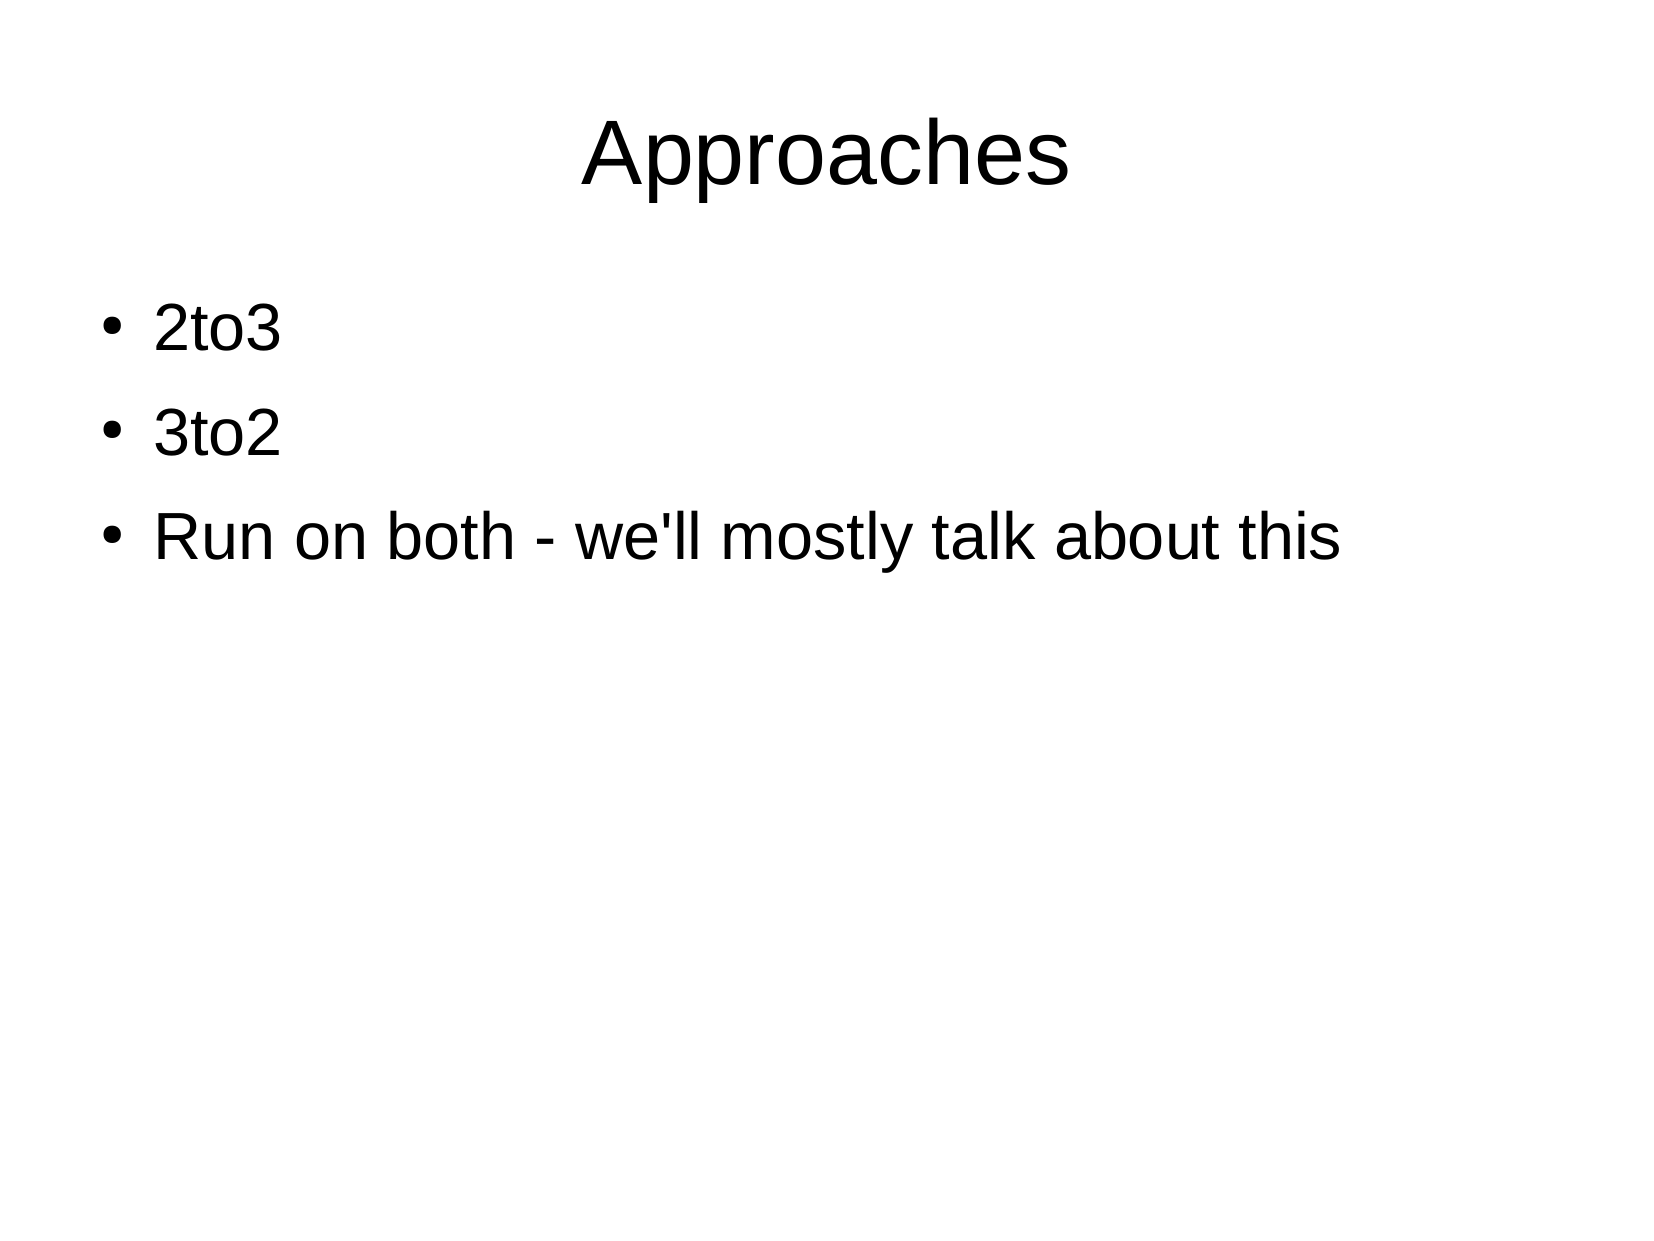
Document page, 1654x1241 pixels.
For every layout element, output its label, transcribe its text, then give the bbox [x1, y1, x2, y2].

list 2to3 3to2 Run on both - we'll mostly talk about this [82, 290, 1538, 1010]
title Approaches [82, 49, 1571, 257]
